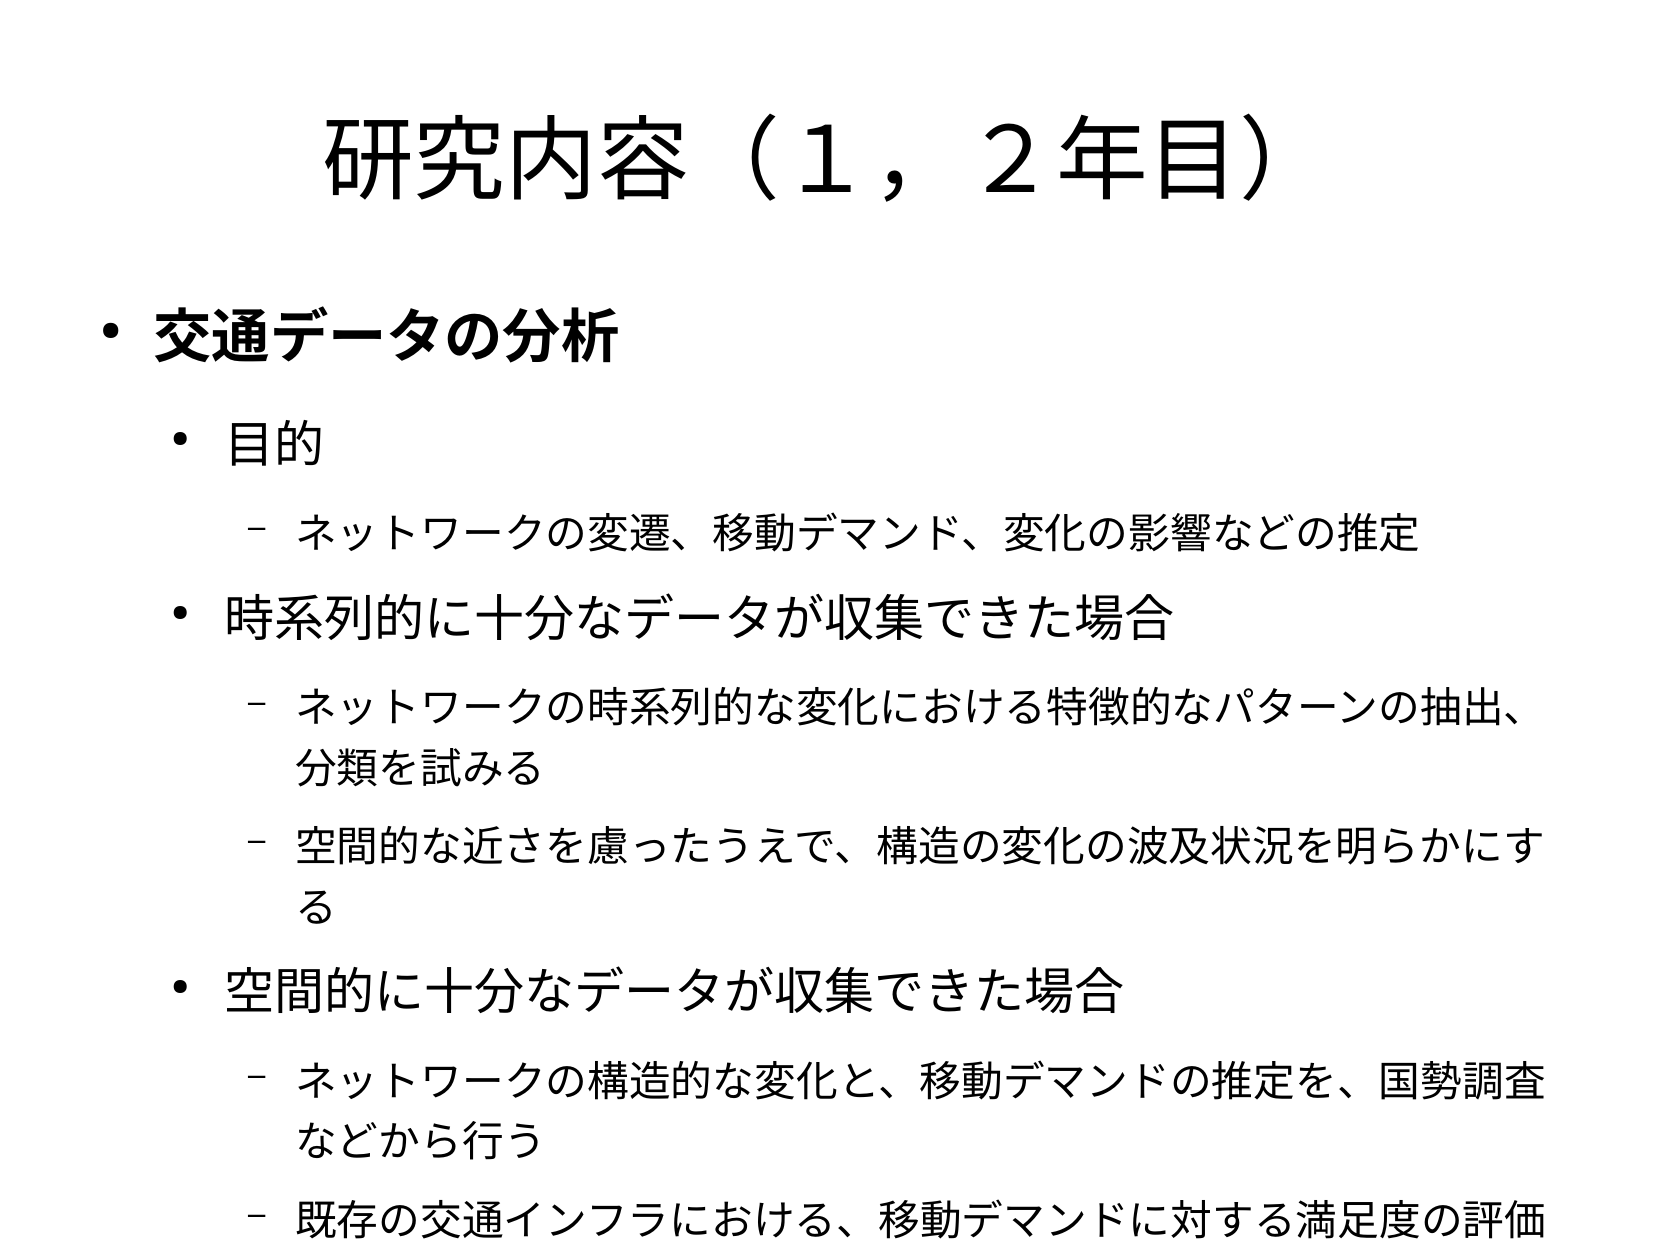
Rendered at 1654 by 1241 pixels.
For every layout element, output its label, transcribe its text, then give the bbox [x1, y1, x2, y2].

title 研究内容（１，２年目） [82, 56, 1571, 250]
list 交通データの分析 目的 ネットワークの変遷、移動デマンド、変化の影響などの推定 時系列的に十分なデータが収集できた場合 ネットワークの時系列的な変化における特徴的なパターンの抽出、分類を試みる 空間的な近さを慮ったうえで、構造の変化の波及状況を明らかにする 空間的に十分なデータが収集できた場合 ネットワークの構造的な変化と、移動デマンドの推定を、国勢調査などから行う 既存の交通インフラにおける、移動デマンドに対する満足度の評価を行う 多層ネットワークモデルの構築 [82, 290, 1571, 1094]
